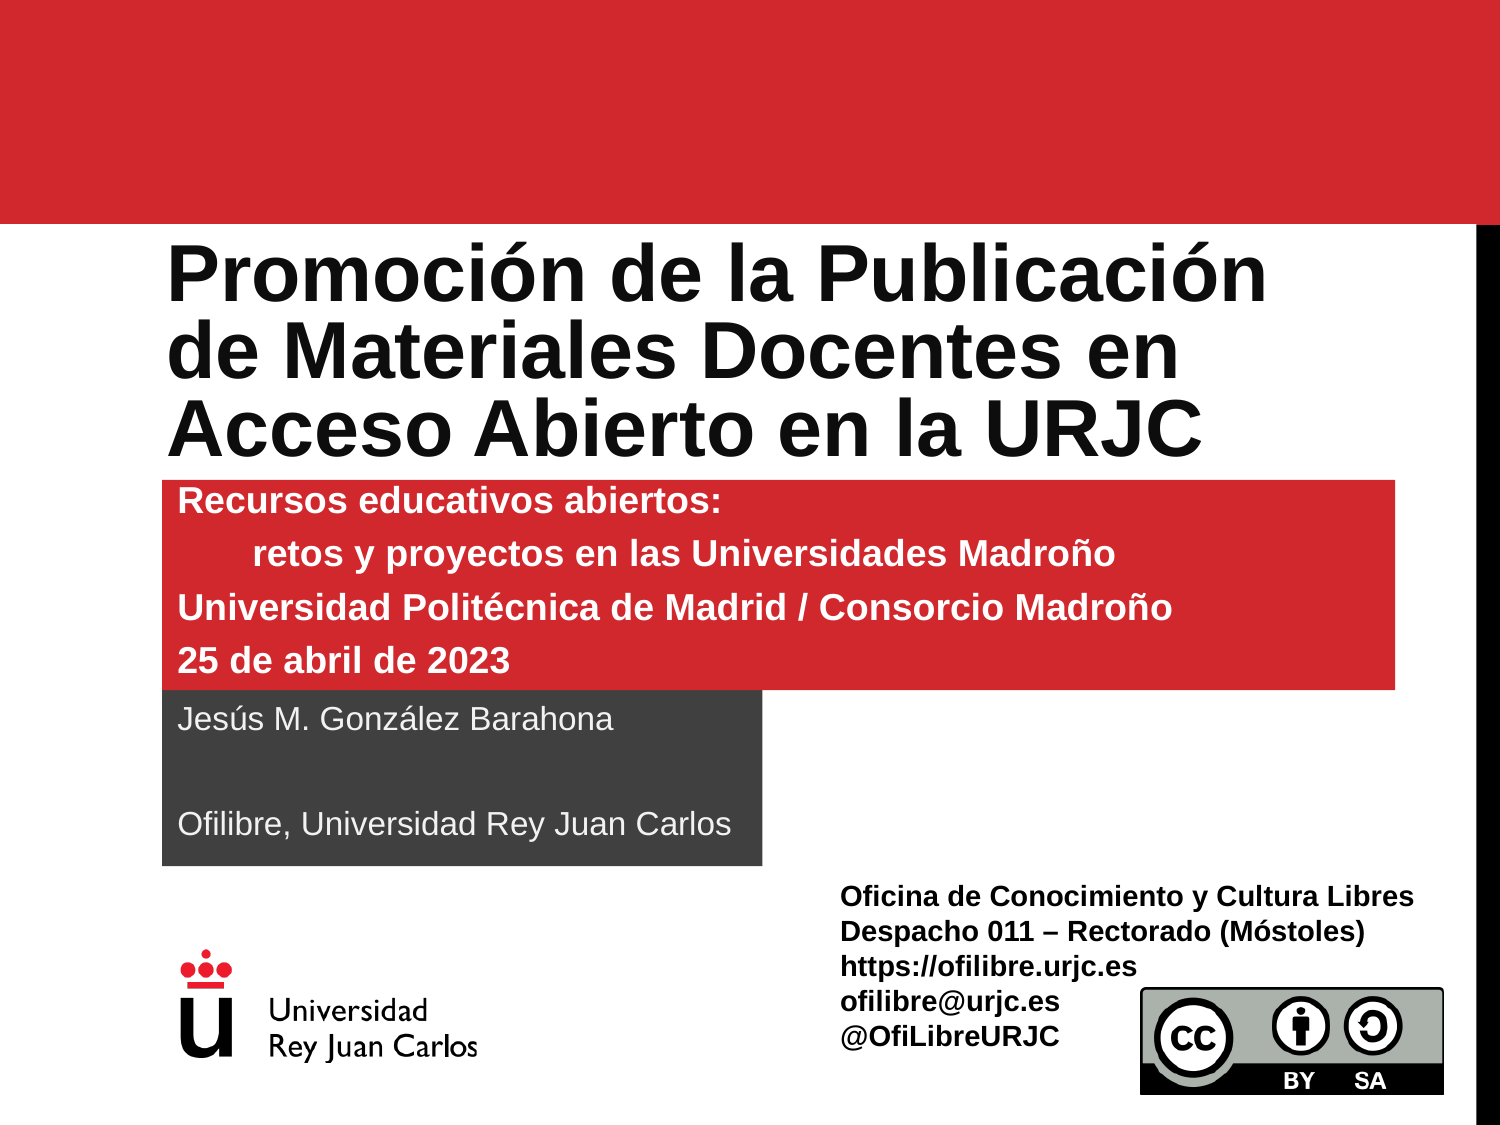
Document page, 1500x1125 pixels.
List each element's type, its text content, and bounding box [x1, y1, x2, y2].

picture [1140, 987, 1444, 1096]
picture [180, 949, 477, 1063]
text_box Jesús M. González Barahona Ofilibre, Universidad Rey Juan Carlos [162, 691, 763, 867]
text_box Recursos educativos abiertos: retos y proyectos en las Universidades Madroño Universidad Politécnica de Madrid / Consorcio Madroño 25 de abril de 2023 [162, 479, 1396, 691]
text_box Oficina de Conocimiento y Cultura Libres Despacho 011 – Rectorado (Móstoles) https://ofilibre.urjc.es ofilibre@urjc.es @OfiLibreURJC [825, 870, 1446, 1065]
text_box [0, 0, 1500, 224]
text_box Promoción de la Publicación de Materiales Docentes en Acceso Abierto en la URJC [151, 210, 1384, 481]
